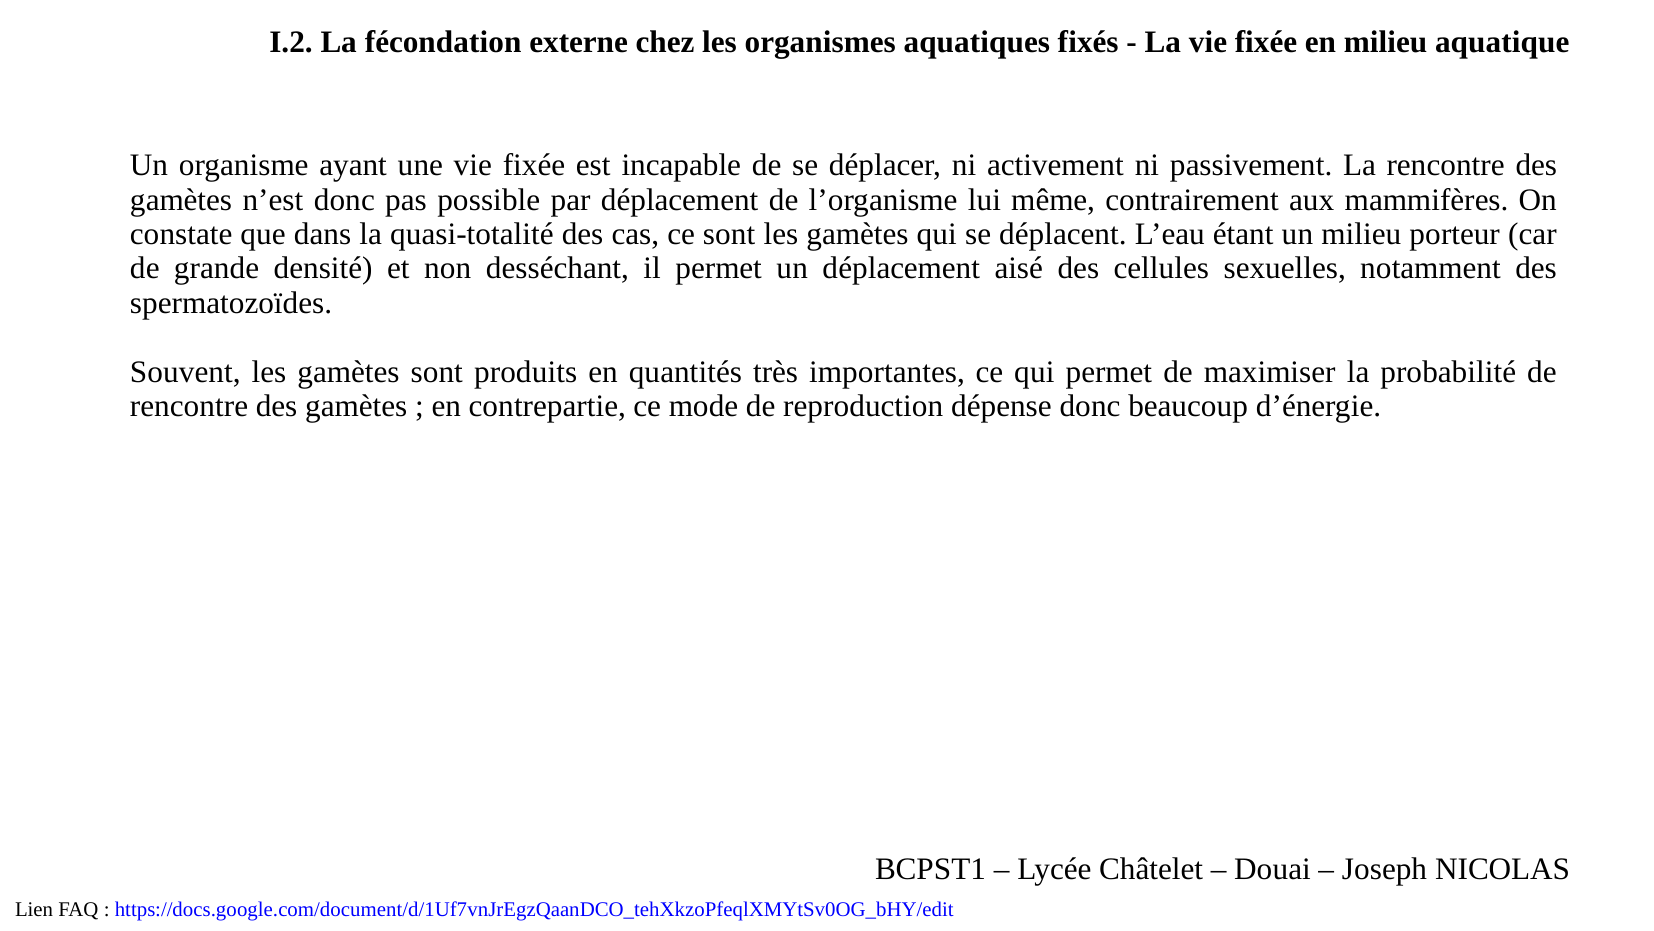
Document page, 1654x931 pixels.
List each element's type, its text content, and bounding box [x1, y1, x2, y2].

text_box Un organisme ayant une vie fixée est incapable de se déplacer, ni activement ni passivement. La rencontre des gamètes n’est donc pas possible par déplacement de l’organisme lui même, contrairement aux mammifères. On constate que dans la quasi-totalité des cas, ce sont les gamètes qui se déplacent. L’eau étant un milieu porteur (car de grande densité) et non desséchant, il permet un déplacement aisé des cellules sexuelles, notamment des spermatozoïdes. Souvent, les gamètes sont produits en quantités très importantes, ce qui permet de maximiser la probabilité de rencontre des gamètes ; en contrepartie, ce mode de reproduction dépense donc beaucoup d’énergie. [129, 147, 1560, 892]
text_box I.2. La fécondation externe chez les organismes aquatiques fixés - La vie fixée en milieu aquatique [165, 5, 1572, 78]
text_box BCPST1 – Lycée Châtelet – Douai – Joseph NICOLAS [637, 832, 1571, 905]
text_box Lien FAQ : https://docs.google.com/document/d/1Uf7vnJrEgzQaanDCO_tehXkzoPfeqlXMYtSv0OG_bHY/edit [0, 897, 993, 931]
